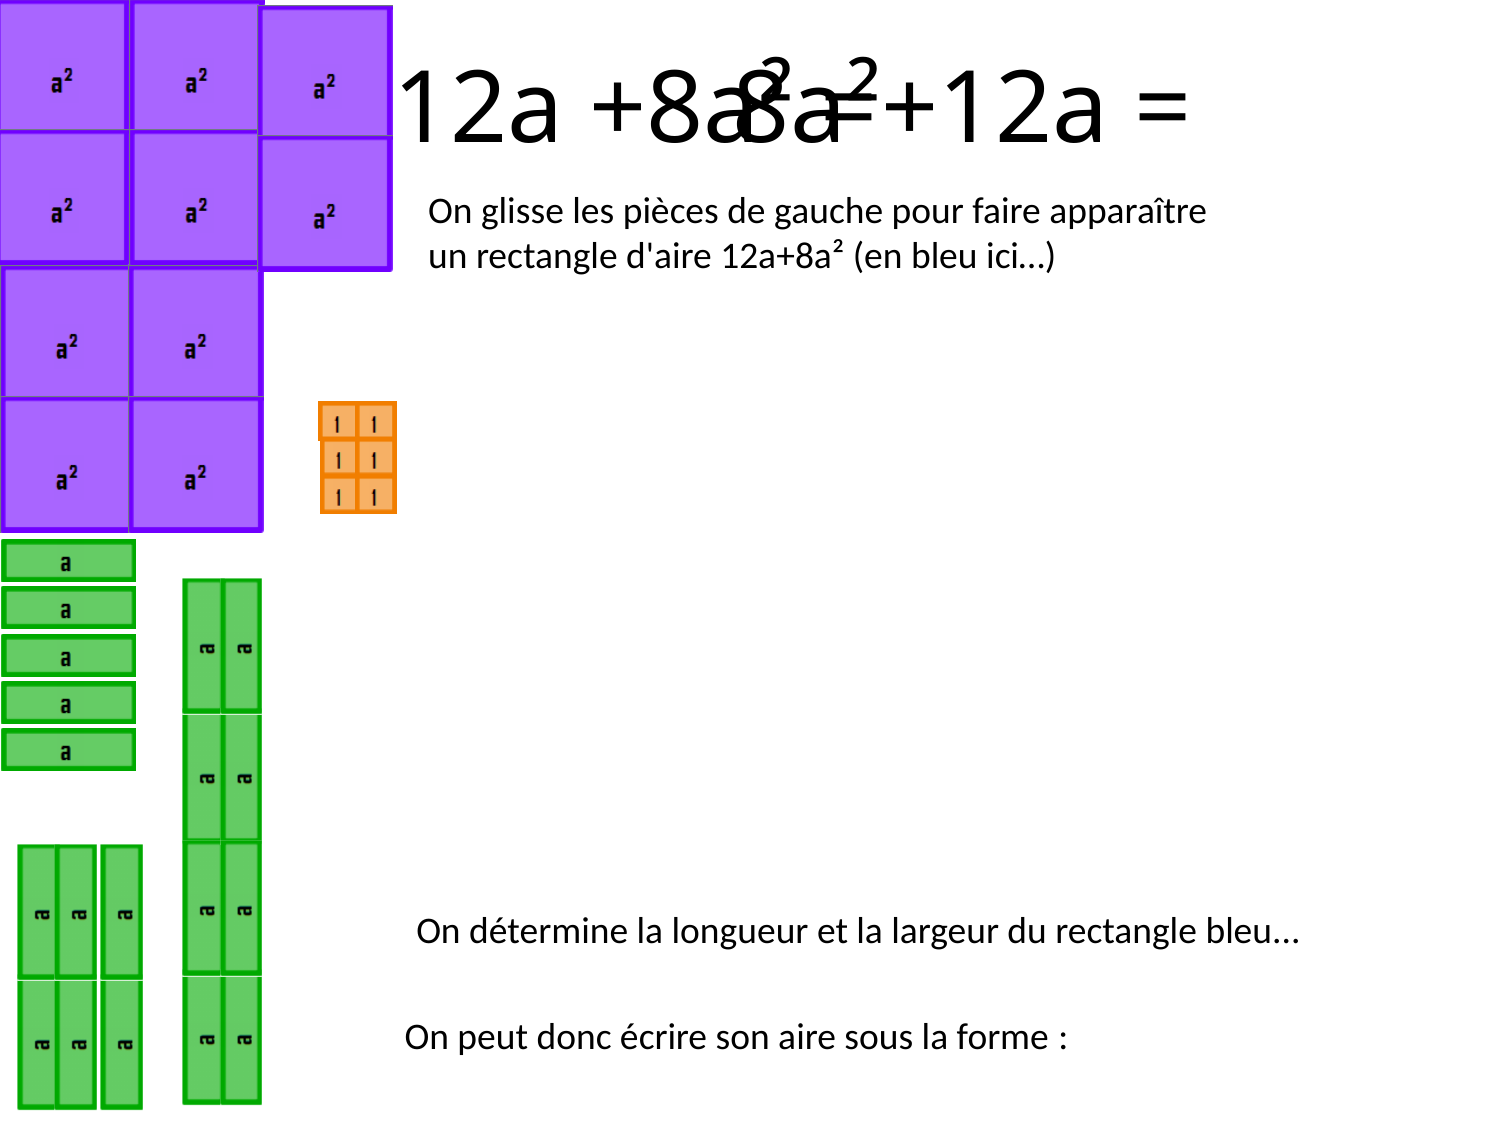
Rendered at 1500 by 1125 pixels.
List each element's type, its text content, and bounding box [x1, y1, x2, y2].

text_box 12a +8a² = [393, 35, 718, 171]
picture [0, 634, 136, 677]
text_box On peut donc écrire son aire sous la forme : [389, 1014, 1101, 1075]
picture [0, 586, 136, 629]
picture [0, 0, 393, 533]
picture [0, 539, 136, 582]
picture [0, 728, 136, 771]
picture [100, 844, 143, 1111]
text_box On glisse les pièces de gauche pour faire apparaître un rectangle d'aire 12a+8a² (en bleu ici…) [413, 178, 1232, 284]
picture [318, 401, 397, 514]
picture [17, 844, 97, 1111]
picture [182, 578, 262, 1106]
picture [0, 681, 136, 724]
text_box On détermine la longueur et la largeur du rectangle bleu... [401, 899, 1317, 1004]
text_box 8a²+12a = [718, 35, 1207, 171]
